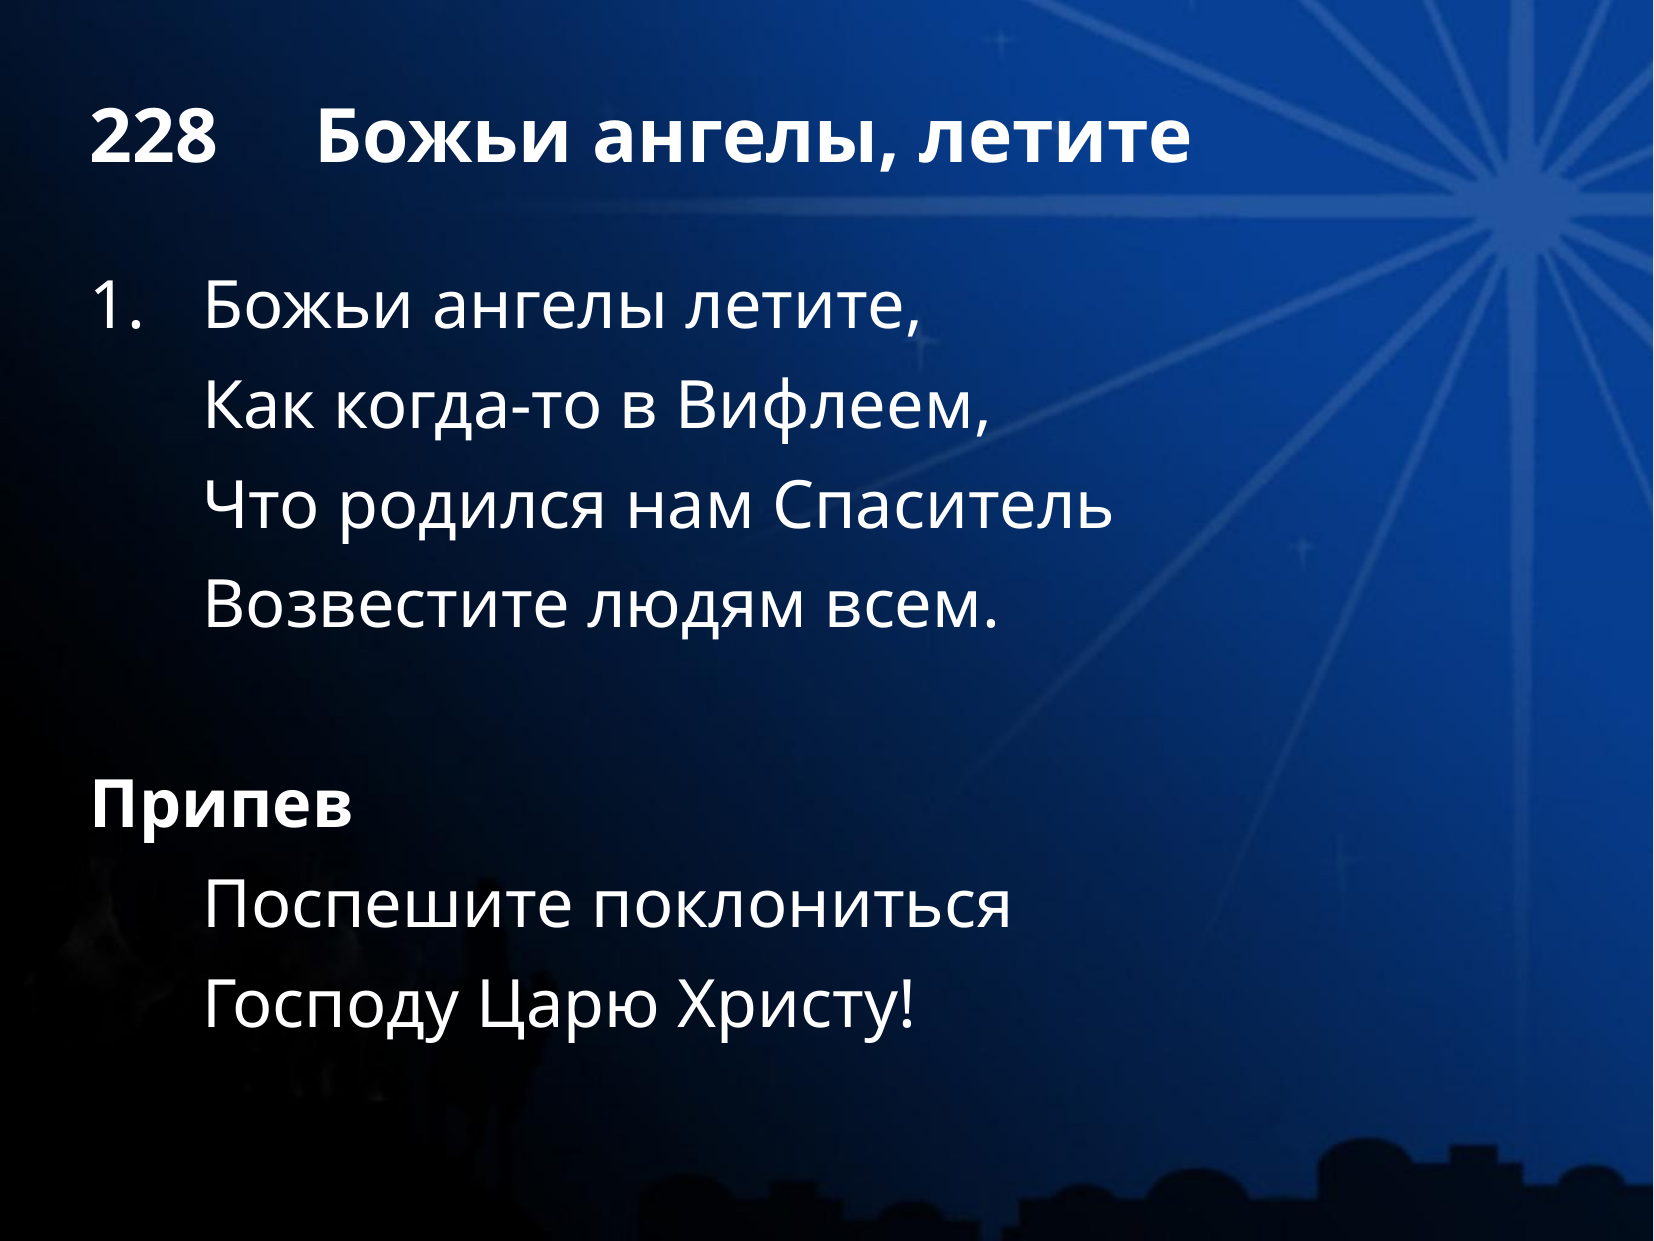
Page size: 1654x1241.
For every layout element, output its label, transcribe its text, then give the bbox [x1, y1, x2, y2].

text_box 1. Божьи ангелы летите, Как когда-то в Вифлеем, Что родился нам Спаситель Возвестите людям всем. Припев Поспешите поклониться Господу Царю Христу! [75, 188, 1576, 1163]
text_box 228 Божьи ангелы, летите [75, 75, 1576, 188]
picture [0, 0, 1654, 1241]
